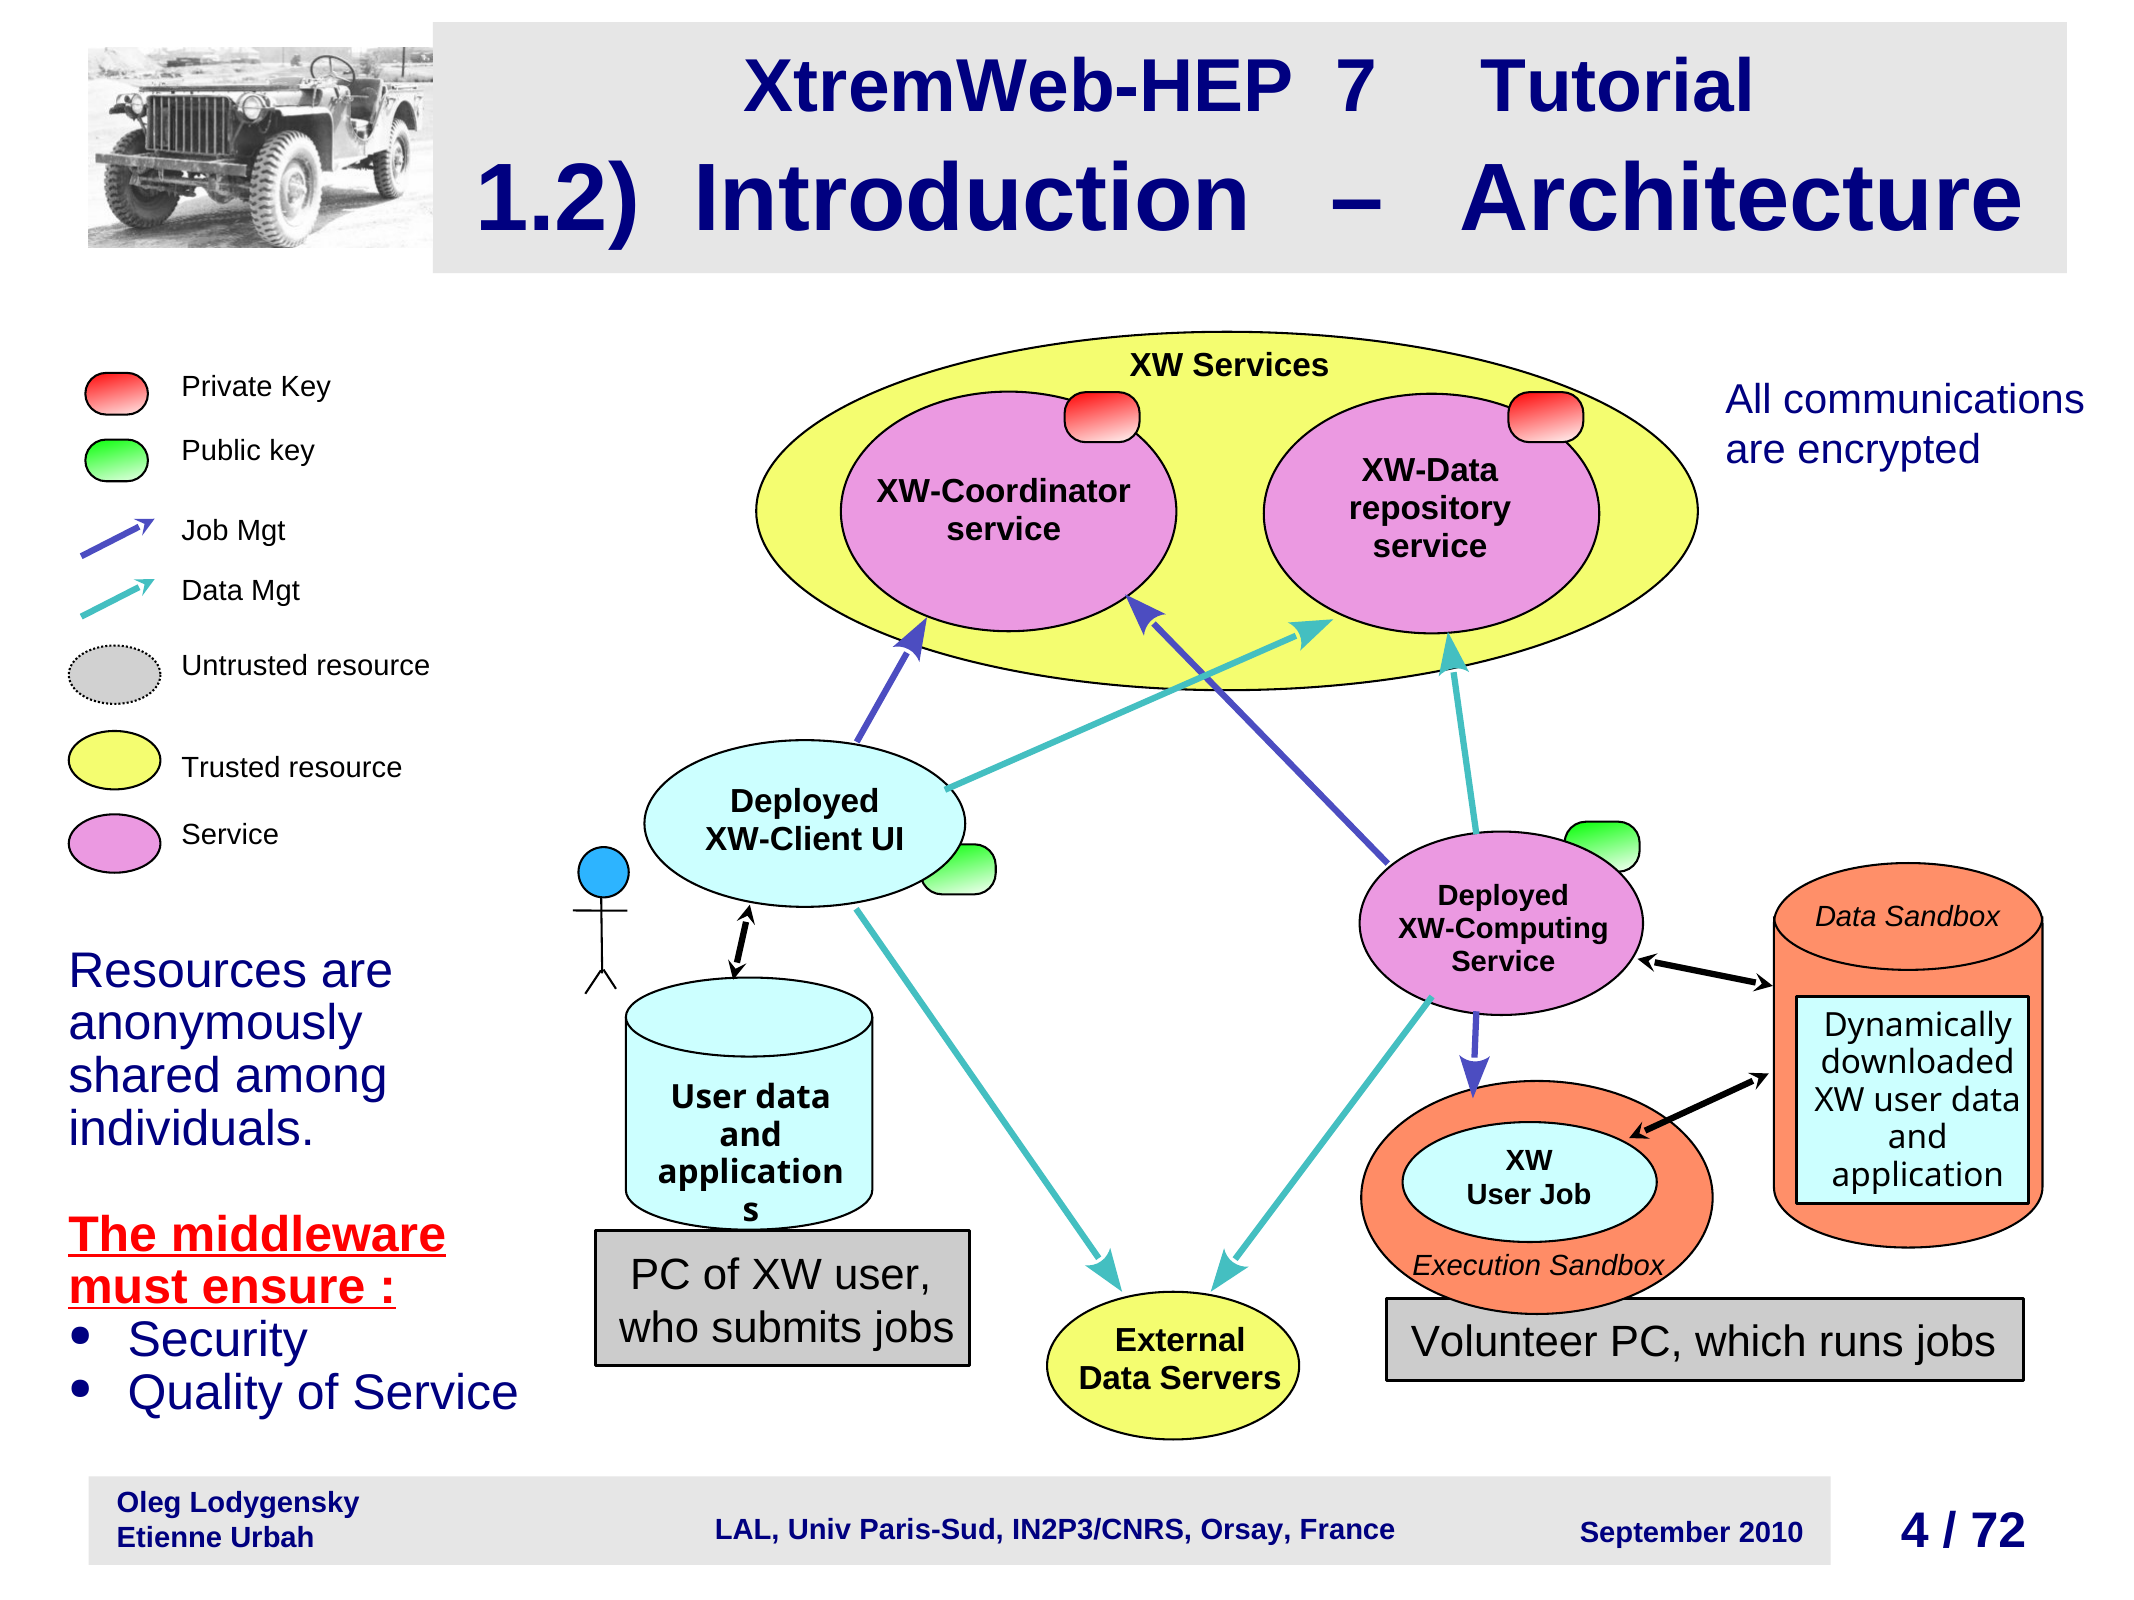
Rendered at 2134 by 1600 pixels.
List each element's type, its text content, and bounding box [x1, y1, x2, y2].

picture [88, 47, 433, 248]
text_box XW Services [1110, 346, 1349, 399]
text_box Dynamically downloaded XW user data and application [1796, 996, 2029, 1204]
text_box [85, 372, 148, 415]
text_box Private Key [172, 367, 358, 418]
text_box Volunteer PC, which runs jobs [1386, 1298, 2024, 1381]
text_box XW-Coordinator service [856, 472, 1152, 575]
text_box Data Sandbox [1801, 891, 2023, 950]
text_box [625, 1023, 873, 1230]
text_box [1774, 863, 2022, 946]
text_box [1072, 1291, 1274, 1321]
text_box [1091, 1422, 1255, 1440]
text_box Public key [172, 431, 348, 482]
text_box [644, 740, 996, 907]
text_box XW-Data repository service [1311, 451, 1549, 577]
text_box [68, 814, 161, 873]
text_box [1404, 990, 1599, 1015]
text_box Trusted resource [172, 748, 416, 832]
text_box [756, 331, 1698, 691]
text_box [626, 977, 873, 1055]
text_box Execution Sandbox [1373, 1240, 1713, 1292]
text_box Deployed XW-Computing Service [1387, 878, 1620, 990]
text_box [1359, 821, 1644, 978]
text_box [1361, 1080, 1713, 1240]
text_box [1773, 924, 2043, 1248]
text_box Data Mgt [172, 571, 337, 622]
text_box [2023, 892, 2042, 942]
text_box External Data Servers [1061, 1321, 1300, 1422]
text_box [1047, 1331, 1061, 1400]
title 1.2) Introduction – Architecture [442, 118, 2067, 266]
text_box XW User Job [1439, 1144, 1619, 1220]
text_box Untrusted resource [172, 646, 462, 697]
text_box [68, 730, 161, 790]
text_box PC of XW user, who submits jobs [595, 1230, 970, 1366]
text_box Job Mgt [172, 510, 316, 561]
text_box [1434, 1292, 1640, 1314]
text_box [578, 847, 629, 898]
text_box Service [172, 815, 308, 866]
text_box [1809, 950, 2008, 968]
text_box Resources are anonymously shared among individuals. The middleware must ensure : Security Quality of Service [59, 944, 532, 1421]
text_box User data and applications [634, 1074, 872, 1202]
text_box All communications are encrypted [1716, 372, 2100, 531]
text_box Deployed XW-Client UI [688, 782, 922, 870]
text_box [85, 439, 148, 482]
text_box [68, 645, 161, 704]
text_box [1183, 680, 1214, 691]
